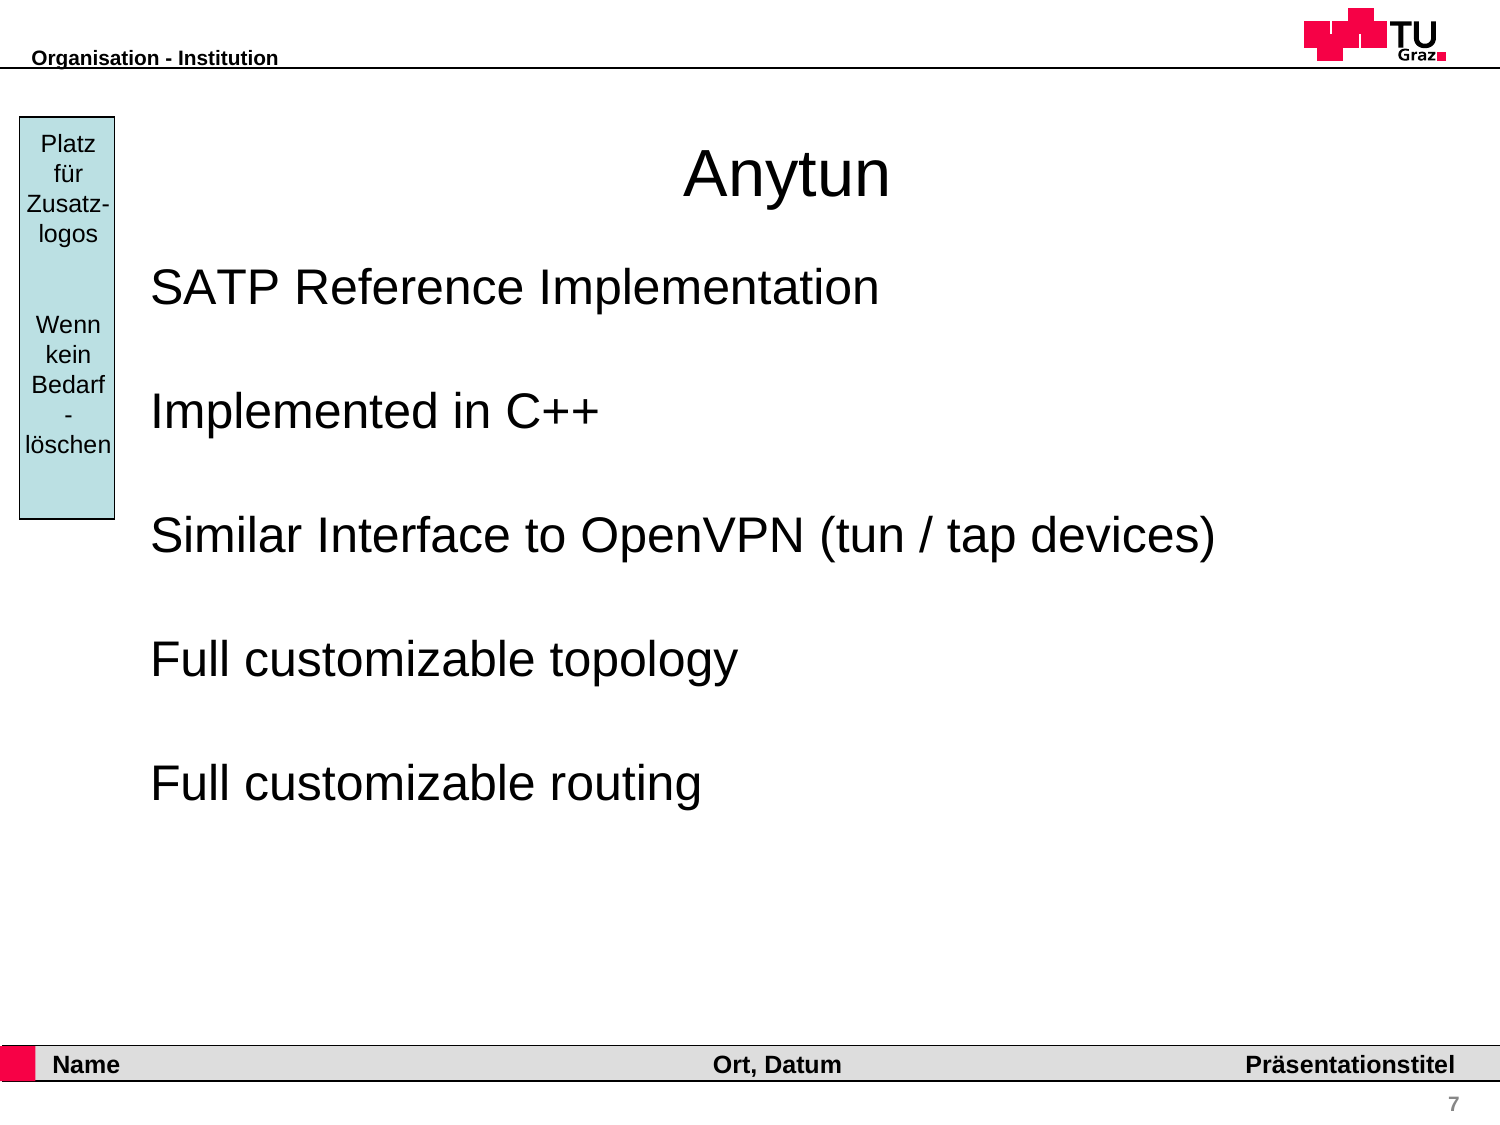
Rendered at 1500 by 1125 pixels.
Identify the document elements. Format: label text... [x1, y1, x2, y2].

title Anytun [150, 124, 1426, 222]
list SATP Reference Implementation Implemented in C++ Similar Interface to OpenVPN (tun / tap devices) Full customizable topology Full customizable routing [150, 259, 1426, 991]
